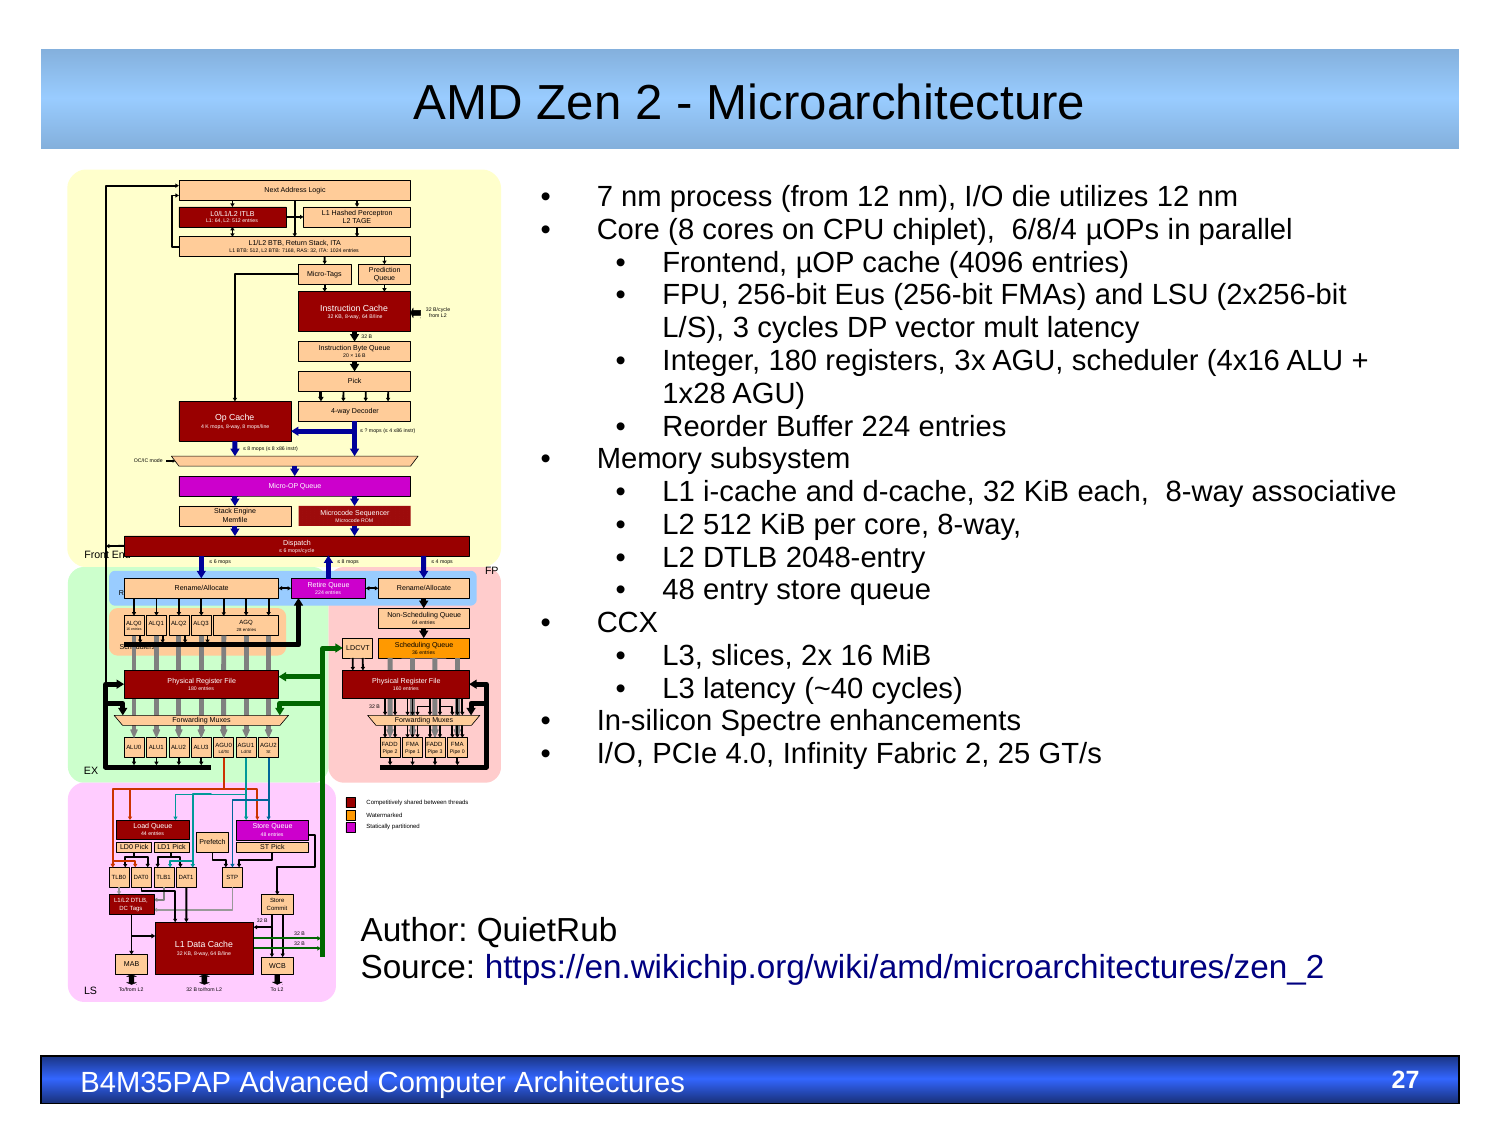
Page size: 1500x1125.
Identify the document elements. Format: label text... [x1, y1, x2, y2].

picture [55, 156, 517, 1014]
title AMD Zen 2 - Microarchitecture [41, 49, 1459, 149]
text_box Author: QuietRub Source: https://en.wikichip.org/wiki/amd/microarchitectures/zen_2 [345, 904, 1394, 1016]
text_box 7 nm process (from 12 nm), I/O die utilizes 12 nm Core (8 cores on CPU chiplet), 6/8/4 µOPs in parallel Frontend, µOP cache (4096 entries) FPU, 256-bit Eus (256-bit FMAs) and LSU (2x256-bit L/S), 3 cycles DP vector mult latency Integer, 180 registers, 3x AGU, scheduler (4x16 ALU + 1x28 AGU) Reorder Buffer 224 entries Memory subsystem L1 i-cache and d-cache, 32 KiB each, 8-way associative L2 512 KiB per core, 8-way, L2 DTLB 2048-entry 48 entry store queue CCX L3, slices, 2x 16 MiB L3 latency (~40 cycles) In-silicon Spectre enhancements I/O, PCIe 4.0, Infinity Fabric 2, 25 GT/s [525, 172, 1426, 911]
